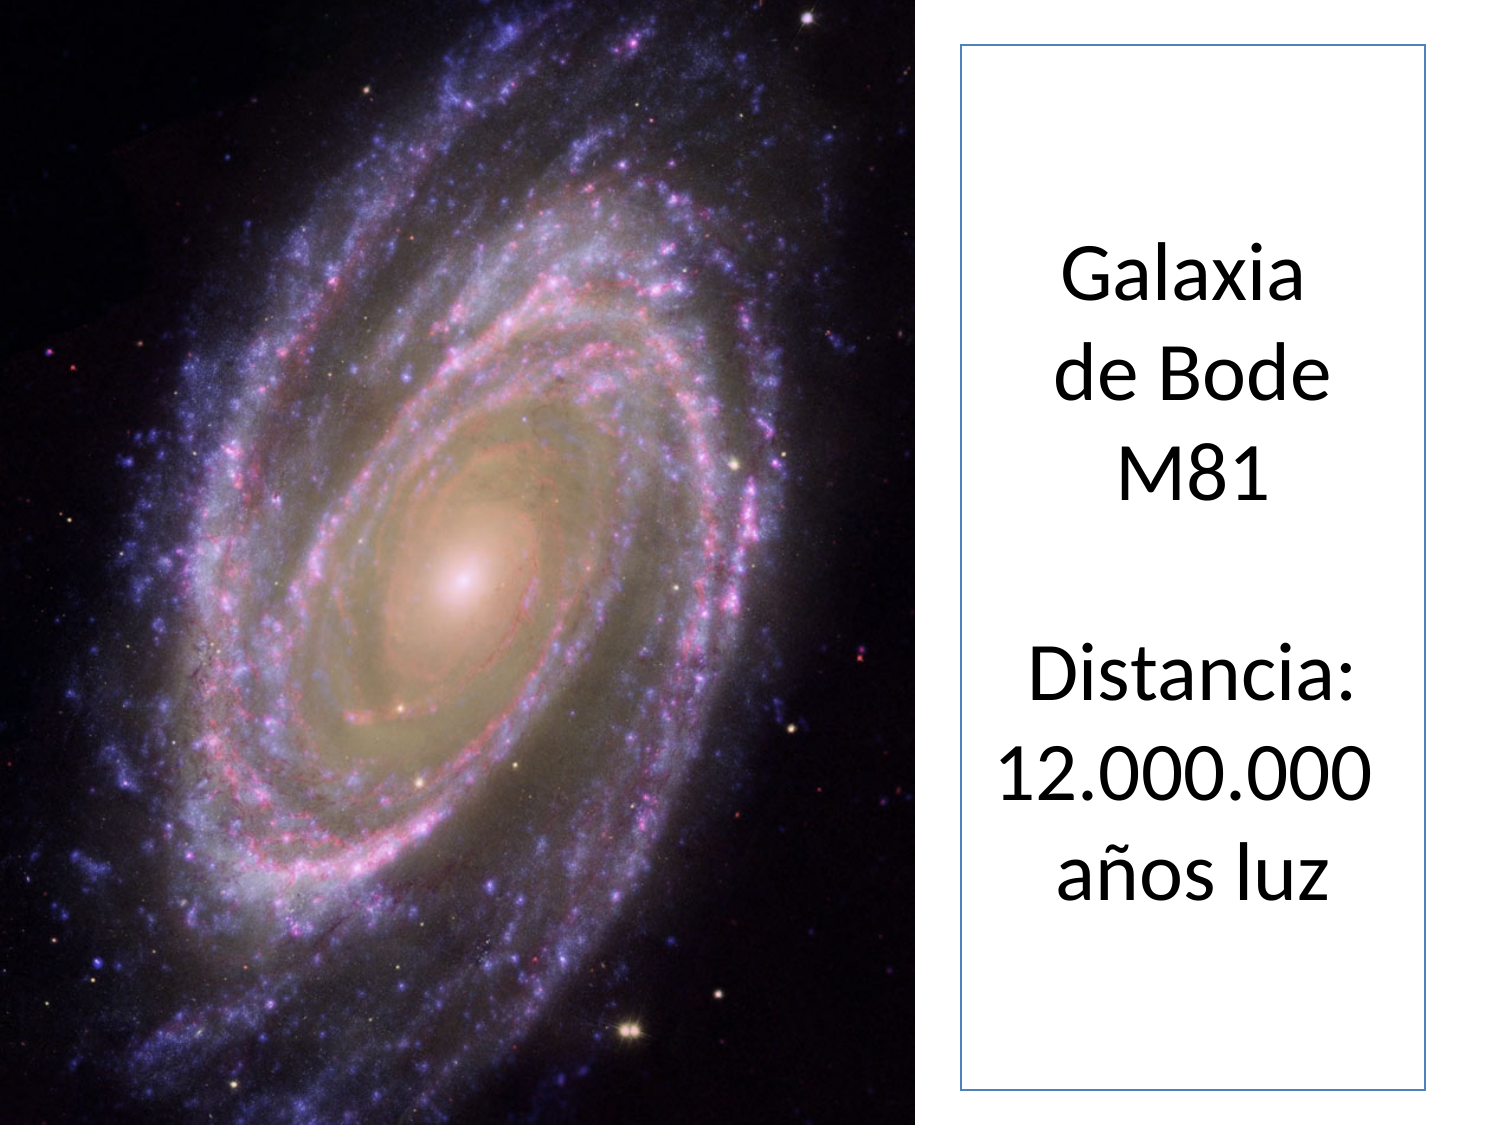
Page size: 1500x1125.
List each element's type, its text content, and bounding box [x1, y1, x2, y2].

picture [0, 0, 915, 1125]
title Galaxia de Bode M81 Distancia: 12.000.000 años luz [960, 45, 1426, 1090]
